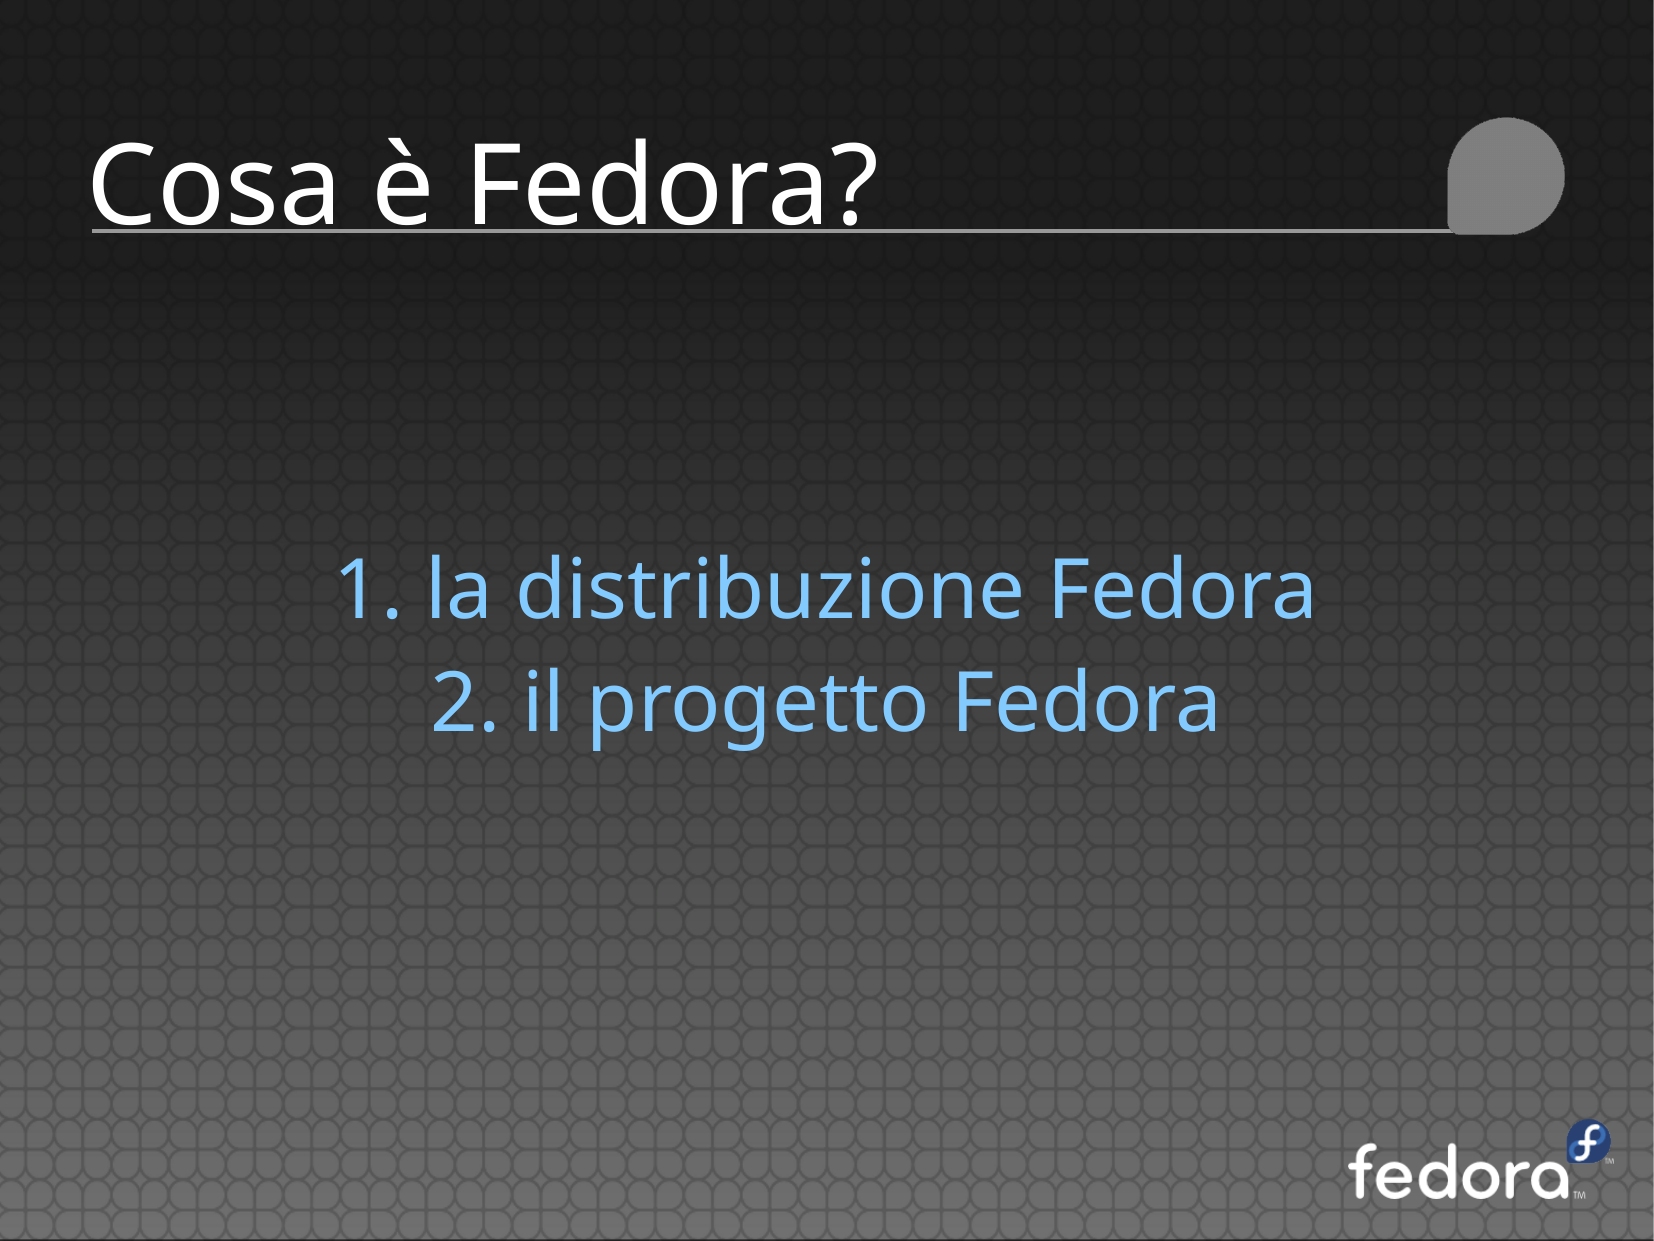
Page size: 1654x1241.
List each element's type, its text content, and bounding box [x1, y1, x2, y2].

subtitle 1. la distribuzione Fedora 2. il progetto Fedora [82, 290, 1571, 1109]
picture [0, 0, 1654, 1241]
title Cosa è Fedora? [86, 112, 1576, 249]
